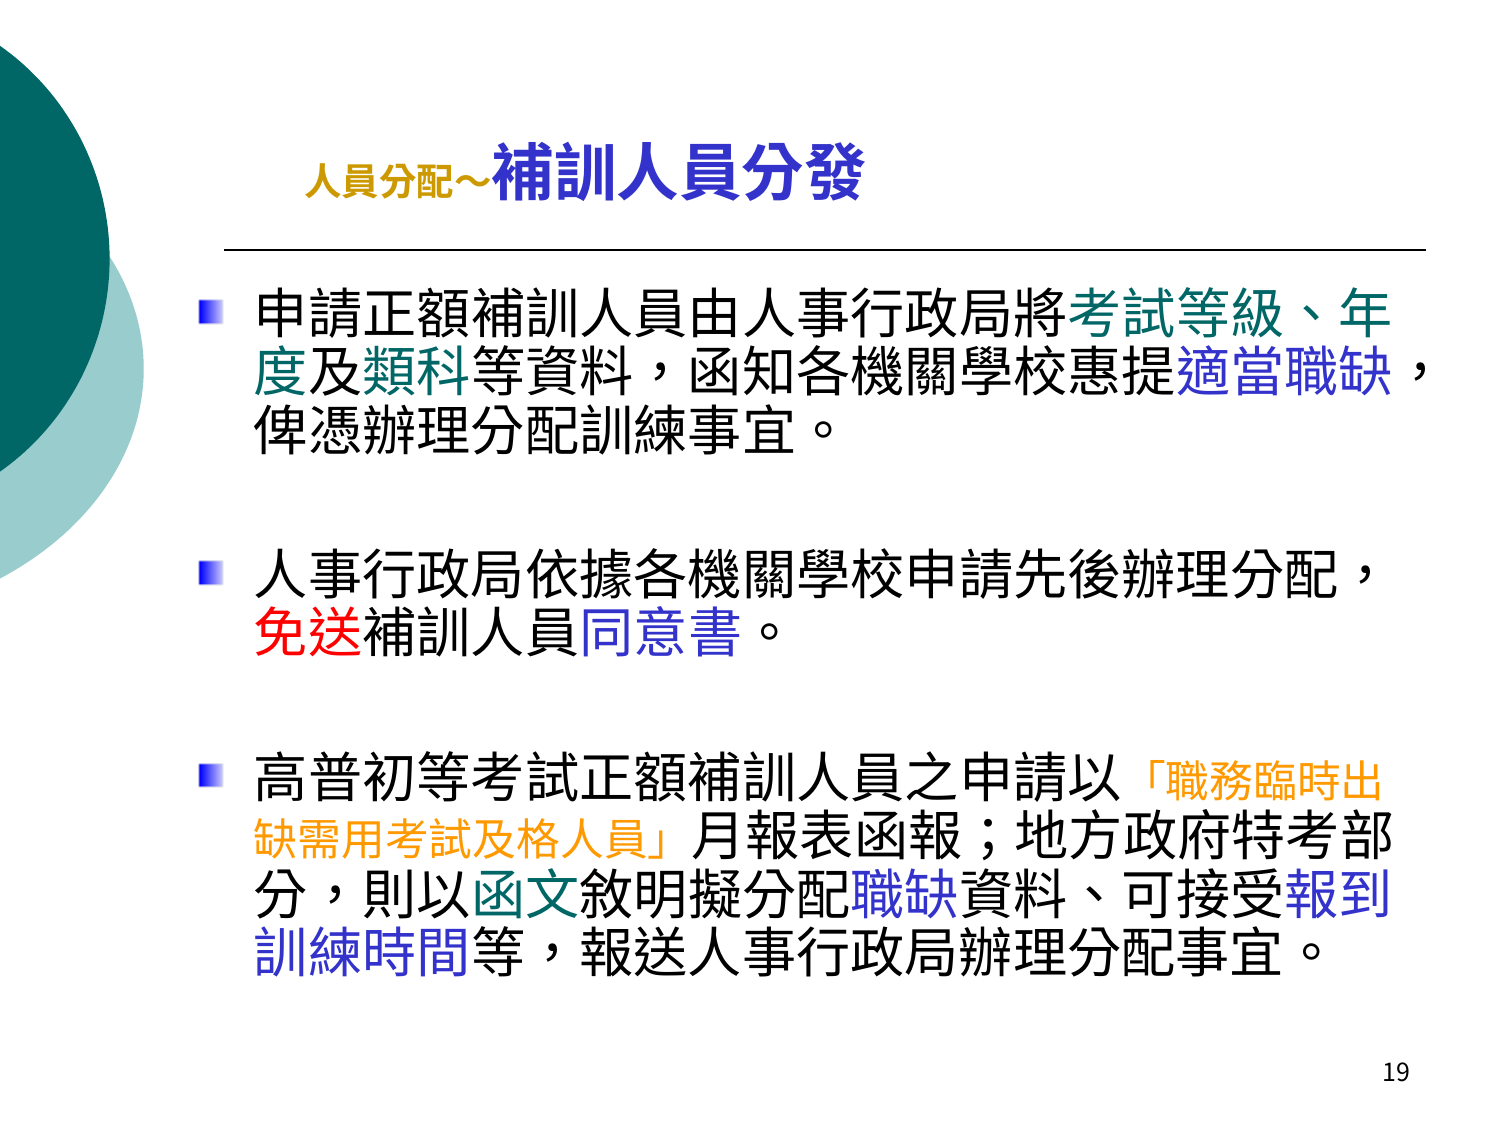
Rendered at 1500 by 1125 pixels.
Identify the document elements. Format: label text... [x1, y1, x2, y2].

list 申請正額補訓人員由人事行政局將考試等級、年度及類科等資料，函知各機關學校惠提適當職缺，俾憑辦理分配訓練事宜。 人事行政局依據各機關學校申請先後辦理分配，免送補訓人員同意書。 高普初等考試正額補訓人員之申請以「職務臨時出缺需用考試及格人員」月報表函報；地方政府特考部分，則以函文敘明擬分配職缺資料、可接受報到訓練時間等，報送人事行政局辦理分配事宜。 [183, 278, 1412, 1024]
text_box 人員分配～補訓人員分發 [289, 125, 892, 216]
